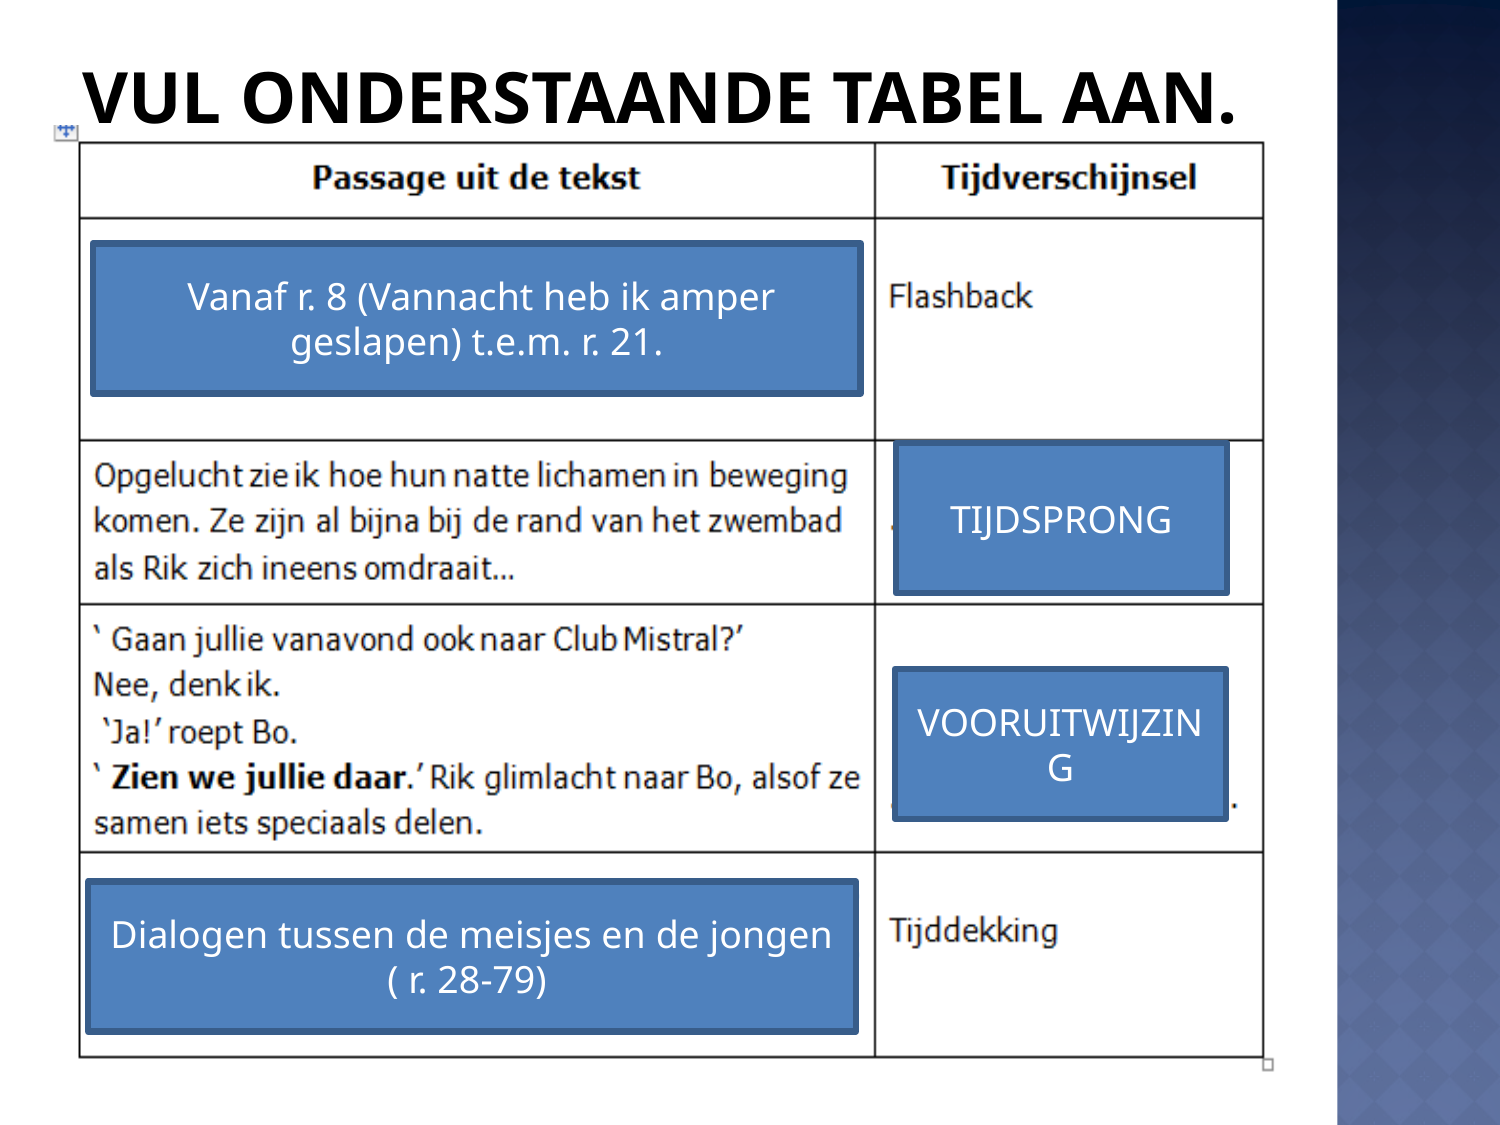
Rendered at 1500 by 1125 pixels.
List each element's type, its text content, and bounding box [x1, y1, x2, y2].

text_box VOORUITWIJZING [895, 669, 1226, 819]
picture [53, 125, 1329, 1105]
text_box Dialogen tussen de meisjes en de jongen ( r. 28-79) [88, 881, 856, 1032]
text_box Vanaf r. 8 (Vannacht heb ik amper geslapen) t.e.m. r. 21. [93, 243, 861, 393]
text_box TIJDSPRONG [896, 443, 1227, 593]
title Vul onderstaande tabel aan. [75, 52, 1263, 125]
